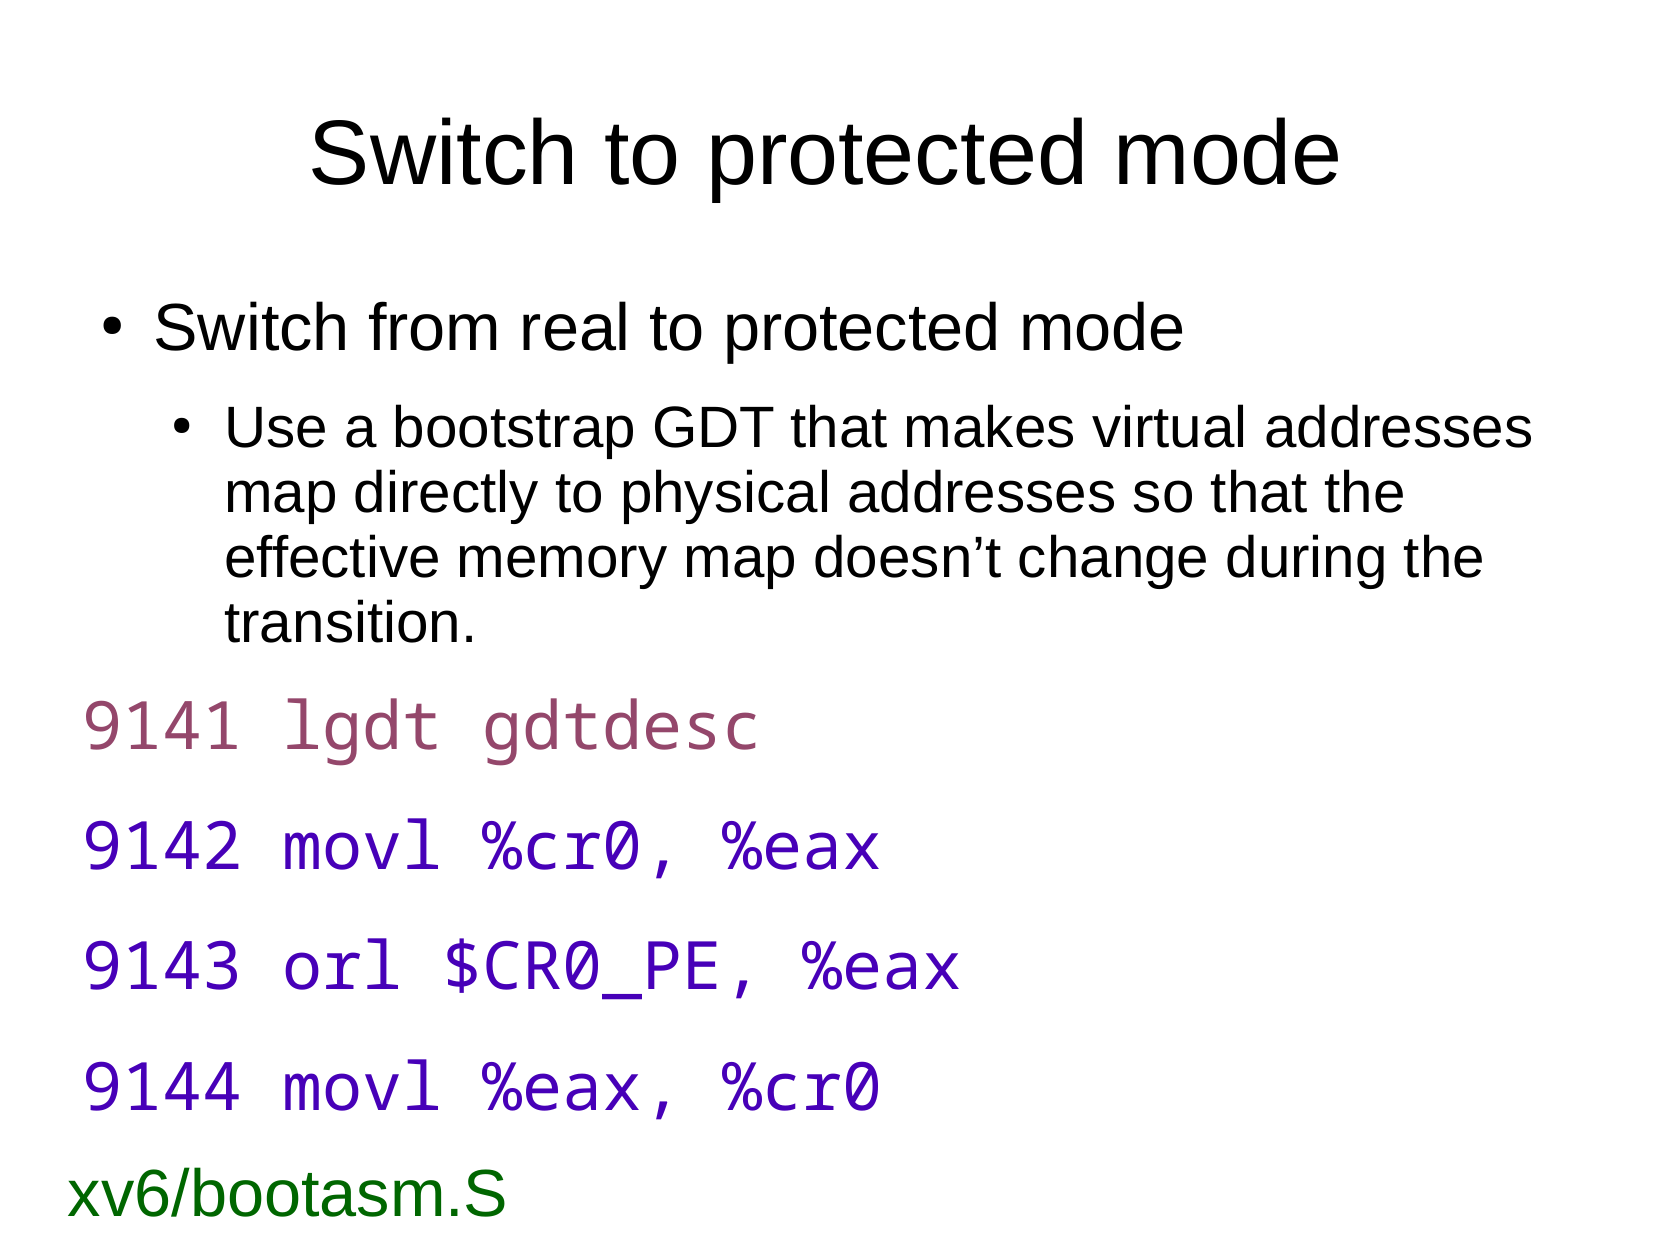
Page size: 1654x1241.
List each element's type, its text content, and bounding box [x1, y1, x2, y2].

text_box xv6/bootasm.S [53, 1148, 638, 1238]
title Switch to protected mode [82, 49, 1571, 257]
list Switch from real to protected mode Use a bootstrap GDT that makes virtual addresses map directly to physical addresses so that the effective memory map doesn’t change during the transition. 9141 lgdt gdtdesc 9142 movl %cr0, %eax 9143 orl $CR0_PE, %eax 9144 movl %eax, %cr0 [82, 290, 1571, 1163]
